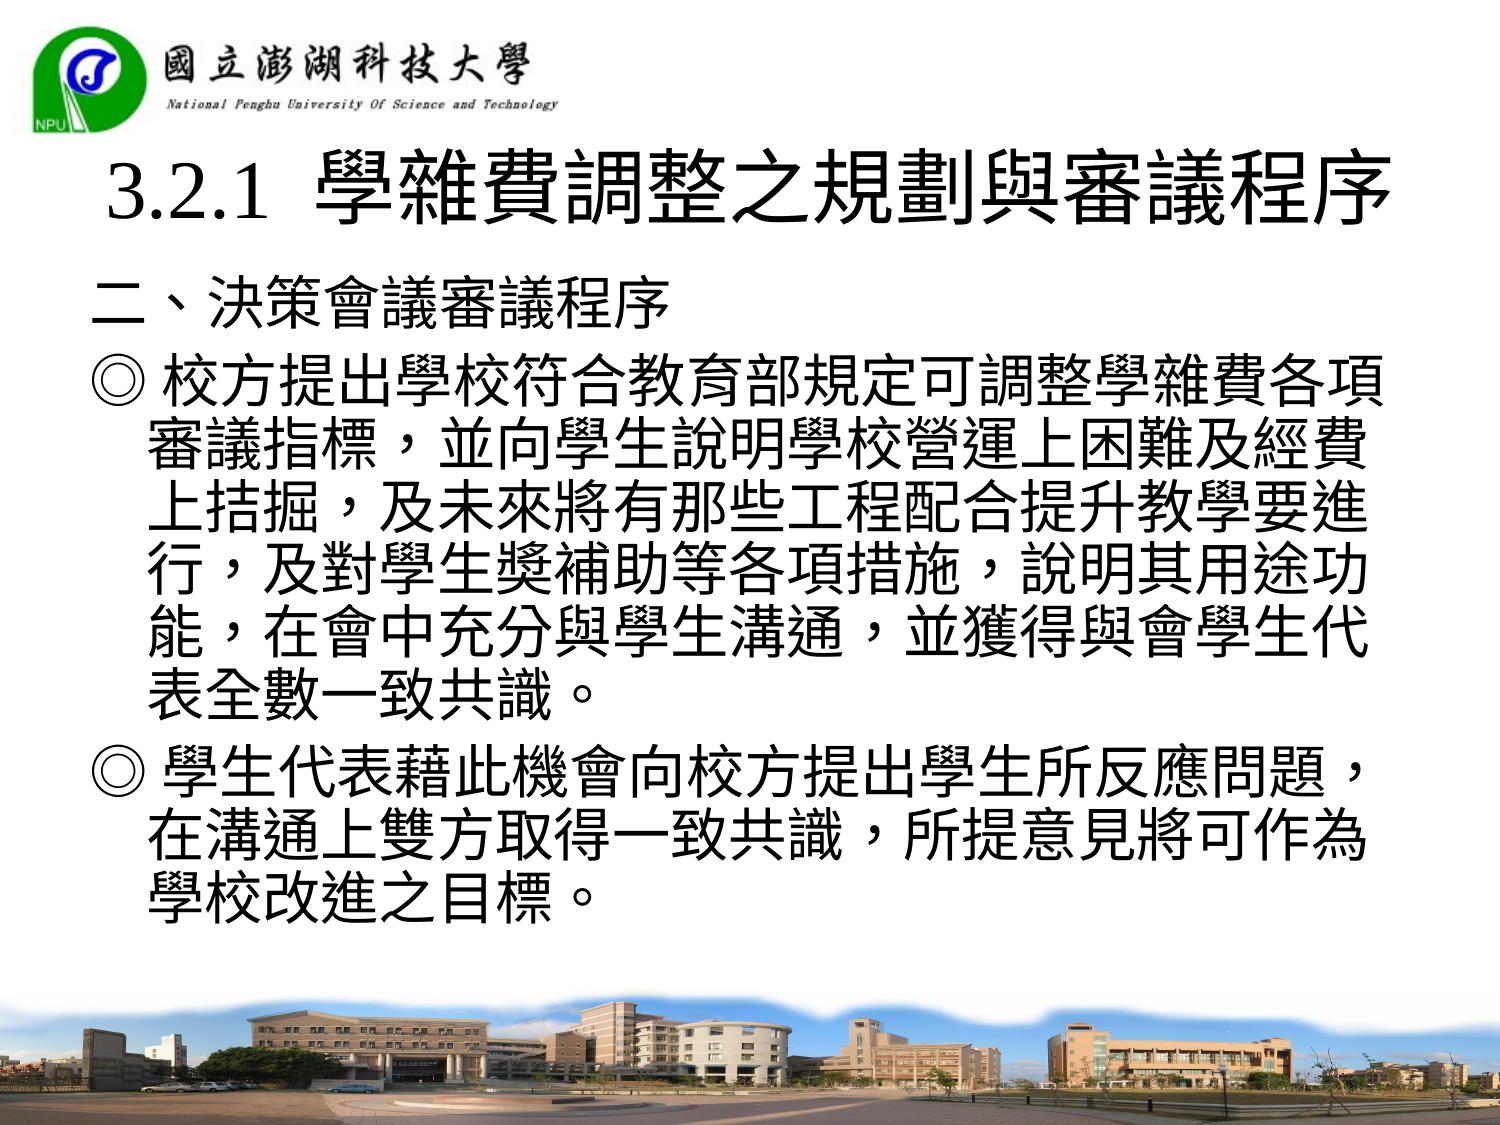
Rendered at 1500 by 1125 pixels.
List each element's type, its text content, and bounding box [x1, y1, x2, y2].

title 3.2.1 學雜費調整之規劃與審議程序 [75, 126, 1426, 244]
list 二、決策會議審議程序 ◎校方提出學校符合教育部規定可調整學雜費各項審議指標，並向學生說明學校營運上困難及經費上拮掘，及未來將有那些工程配合提升教學要進行，及對學生奬補助等各項措施，說明其用途功能，在會中充分與學生溝通，並獲得與會學生代表全數一致共識。 ◎學生代表藉此機會向校方提出學生所反應問題，在溝通上雙方取得一致共識，所提意見將可作為學校改進之目標。 [75, 267, 1426, 1005]
picture [0, 0, 1500, 1125]
